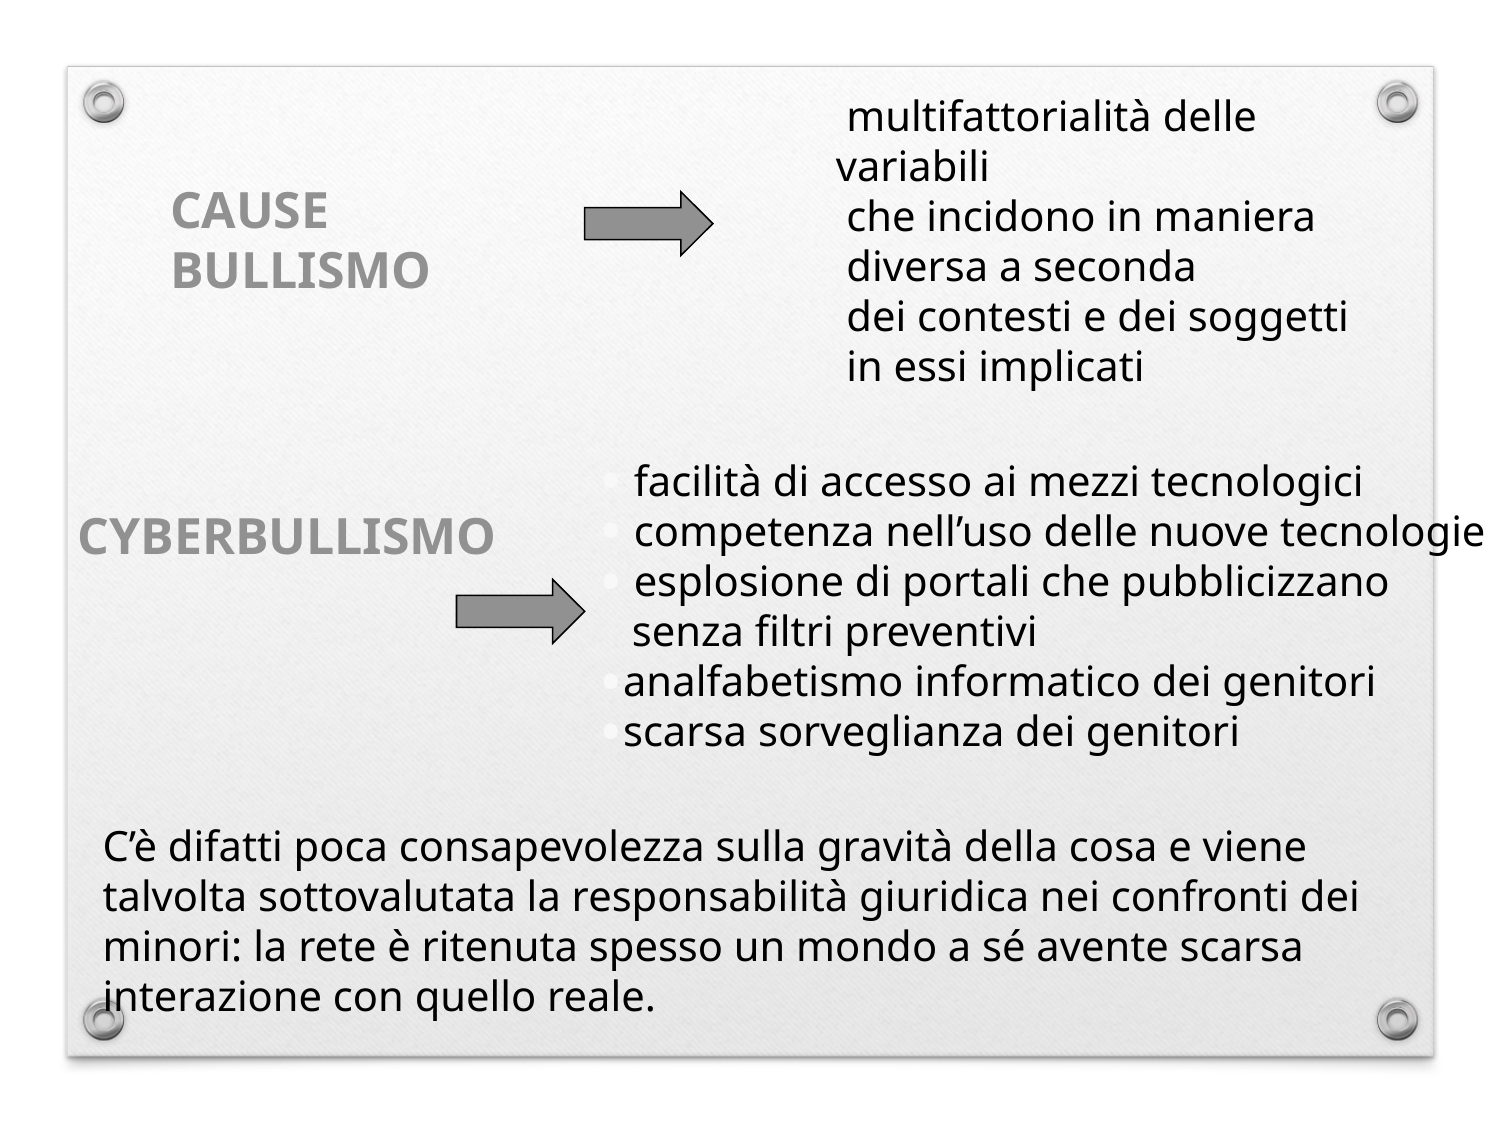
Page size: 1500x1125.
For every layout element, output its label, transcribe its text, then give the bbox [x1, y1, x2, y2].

text_box multifattorialità delle variabili che incidono in maniera diversa a seconda dei contesti e dei soggetti in essi implicati [820, 82, 1421, 447]
text_box CYBERBULLISMO [62, 496, 572, 572]
text_box C’è difatti poca consapevolezza sulla gravità della cosa e viene talvolta sottovalutata la responsabilità giuridica nei confronti dei minori: la rete è ritenuta spesso un mondo a sé avente scarsa interazione con quello reale. [87, 812, 1451, 1078]
text_box CAUSE BULLISMO [154, 171, 480, 307]
text_box facilità di accesso ai mezzi tecnologici competenza nell’uso delle nuove tecnologie esplosione di portali che pubblicizzano senza filtri preventivi analfabetismo informatico dei genitori scarsa sorveglianza dei genitori [584, 447, 1500, 813]
text_box [584, 191, 713, 256]
text_box [456, 579, 585, 644]
